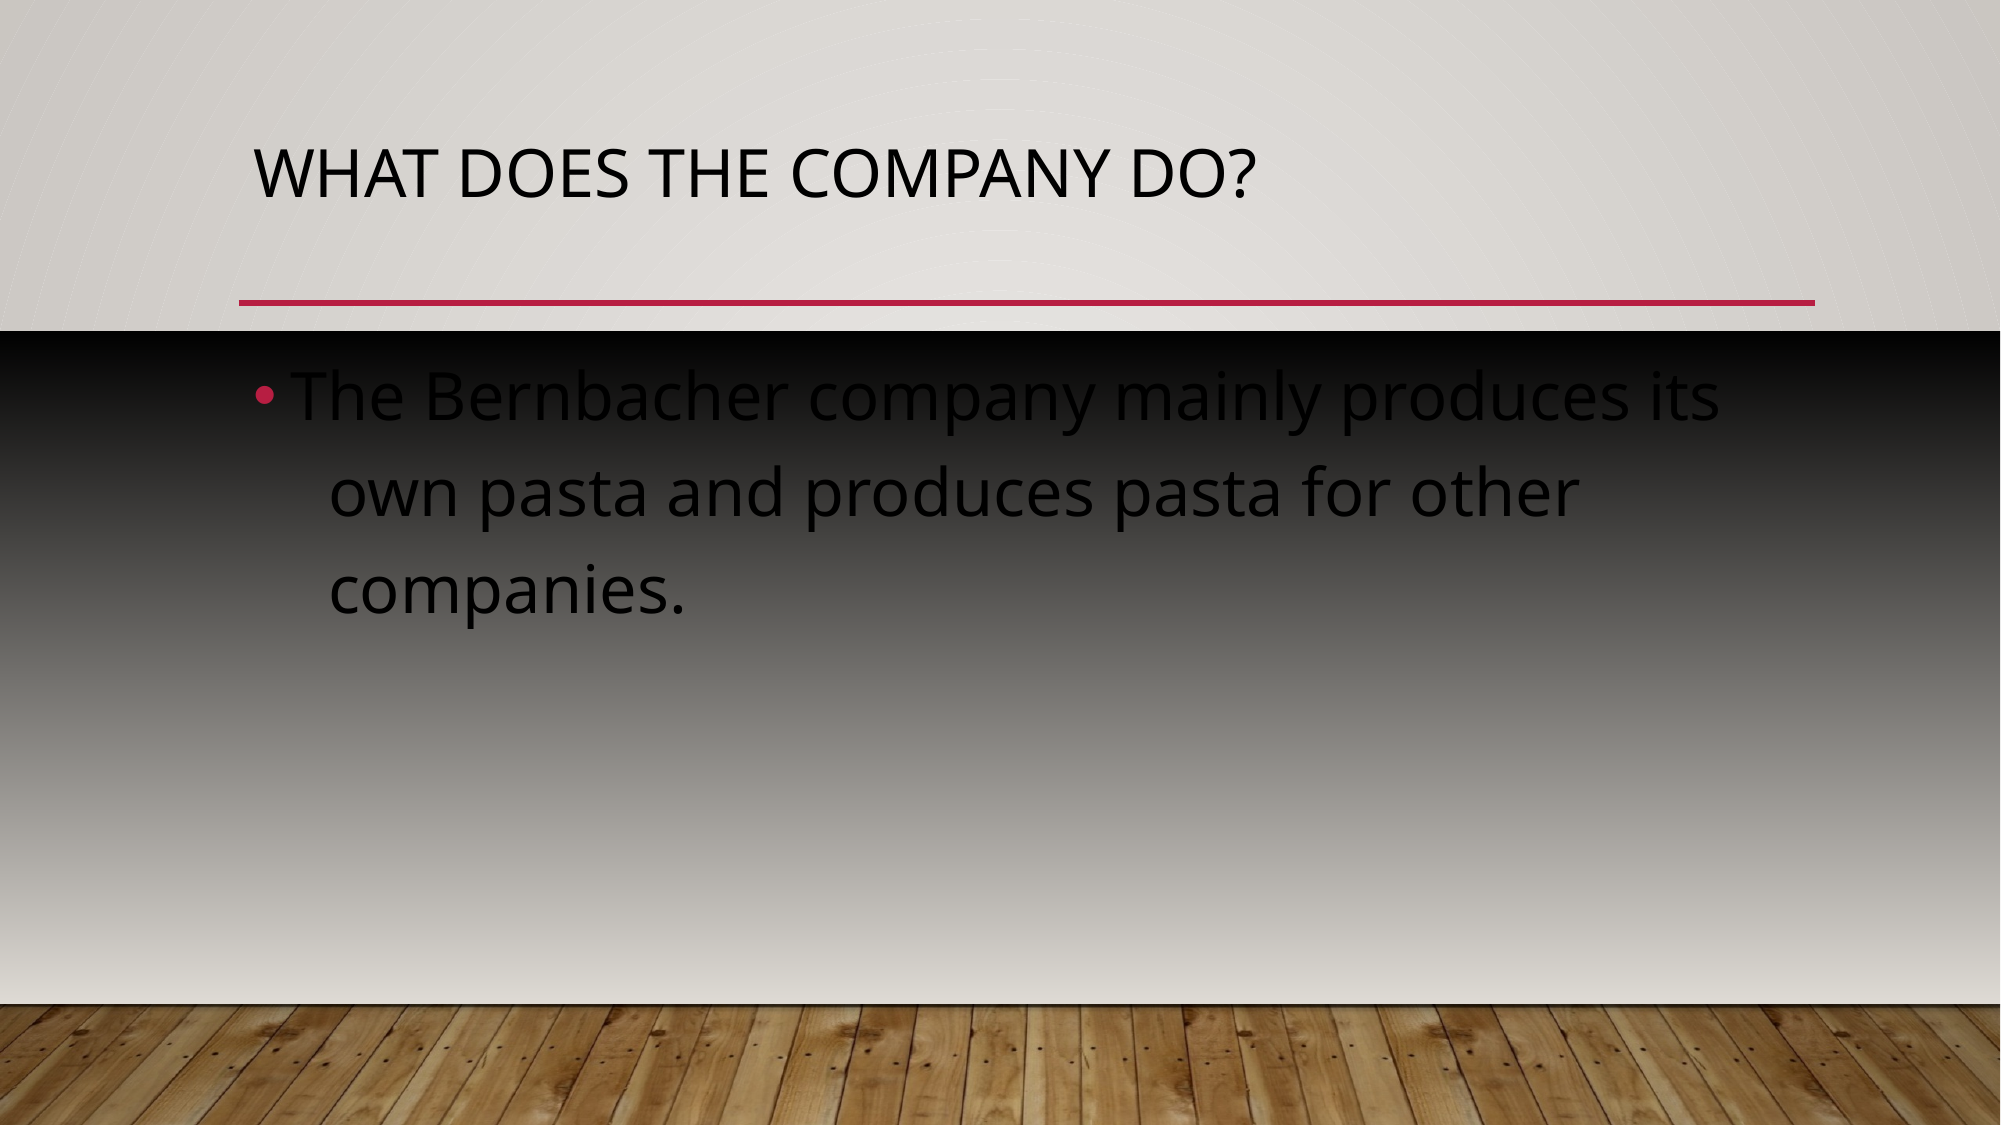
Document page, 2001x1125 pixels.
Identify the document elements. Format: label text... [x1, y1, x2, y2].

list The Bernbacher company mainly produces its own pasta and produces pasta for other companies. [238, 330, 1814, 897]
title What DOES THE COMPANY DO? [238, 131, 1814, 305]
